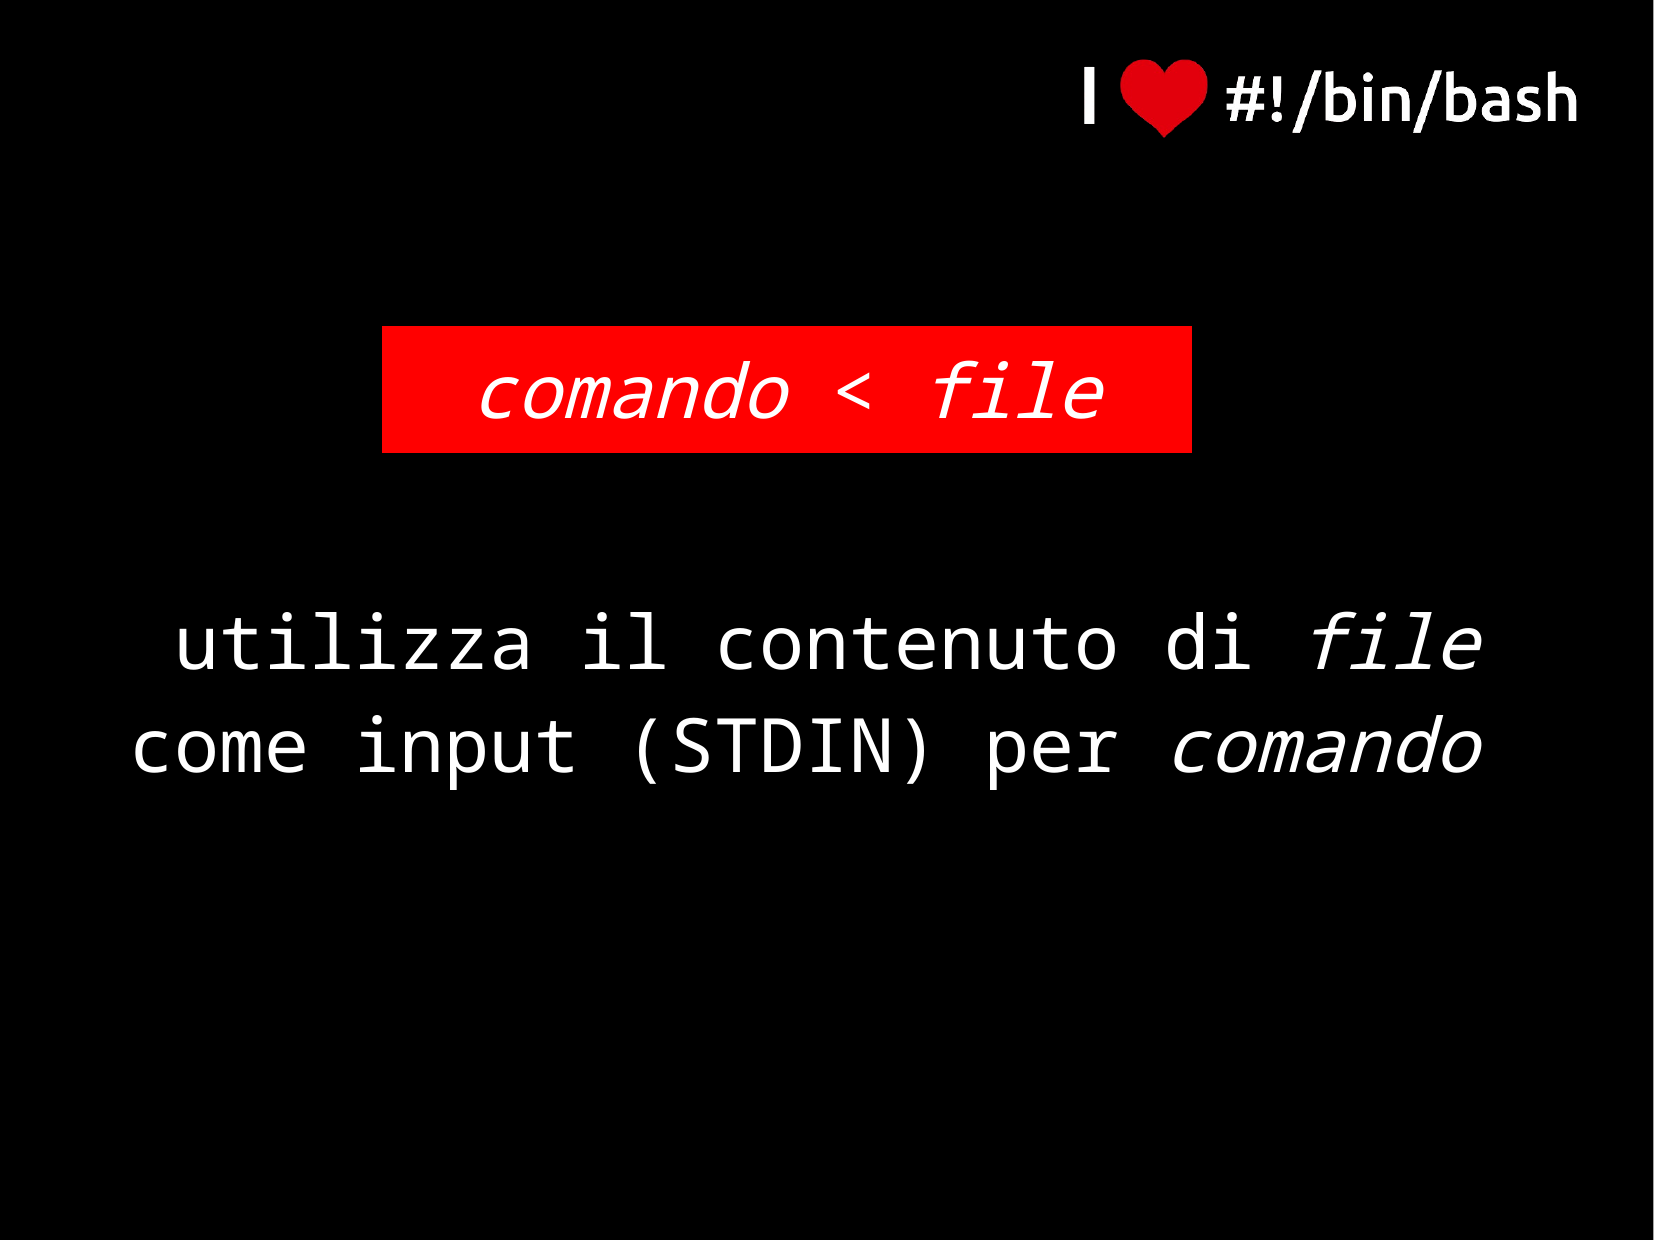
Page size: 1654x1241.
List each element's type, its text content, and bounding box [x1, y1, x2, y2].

text_box comando < file [381, 325, 1193, 454]
picture [1064, 45, 1595, 154]
text_box utilizza il contenuto di file come input (STDIN) per comando [90, 589, 1564, 809]
